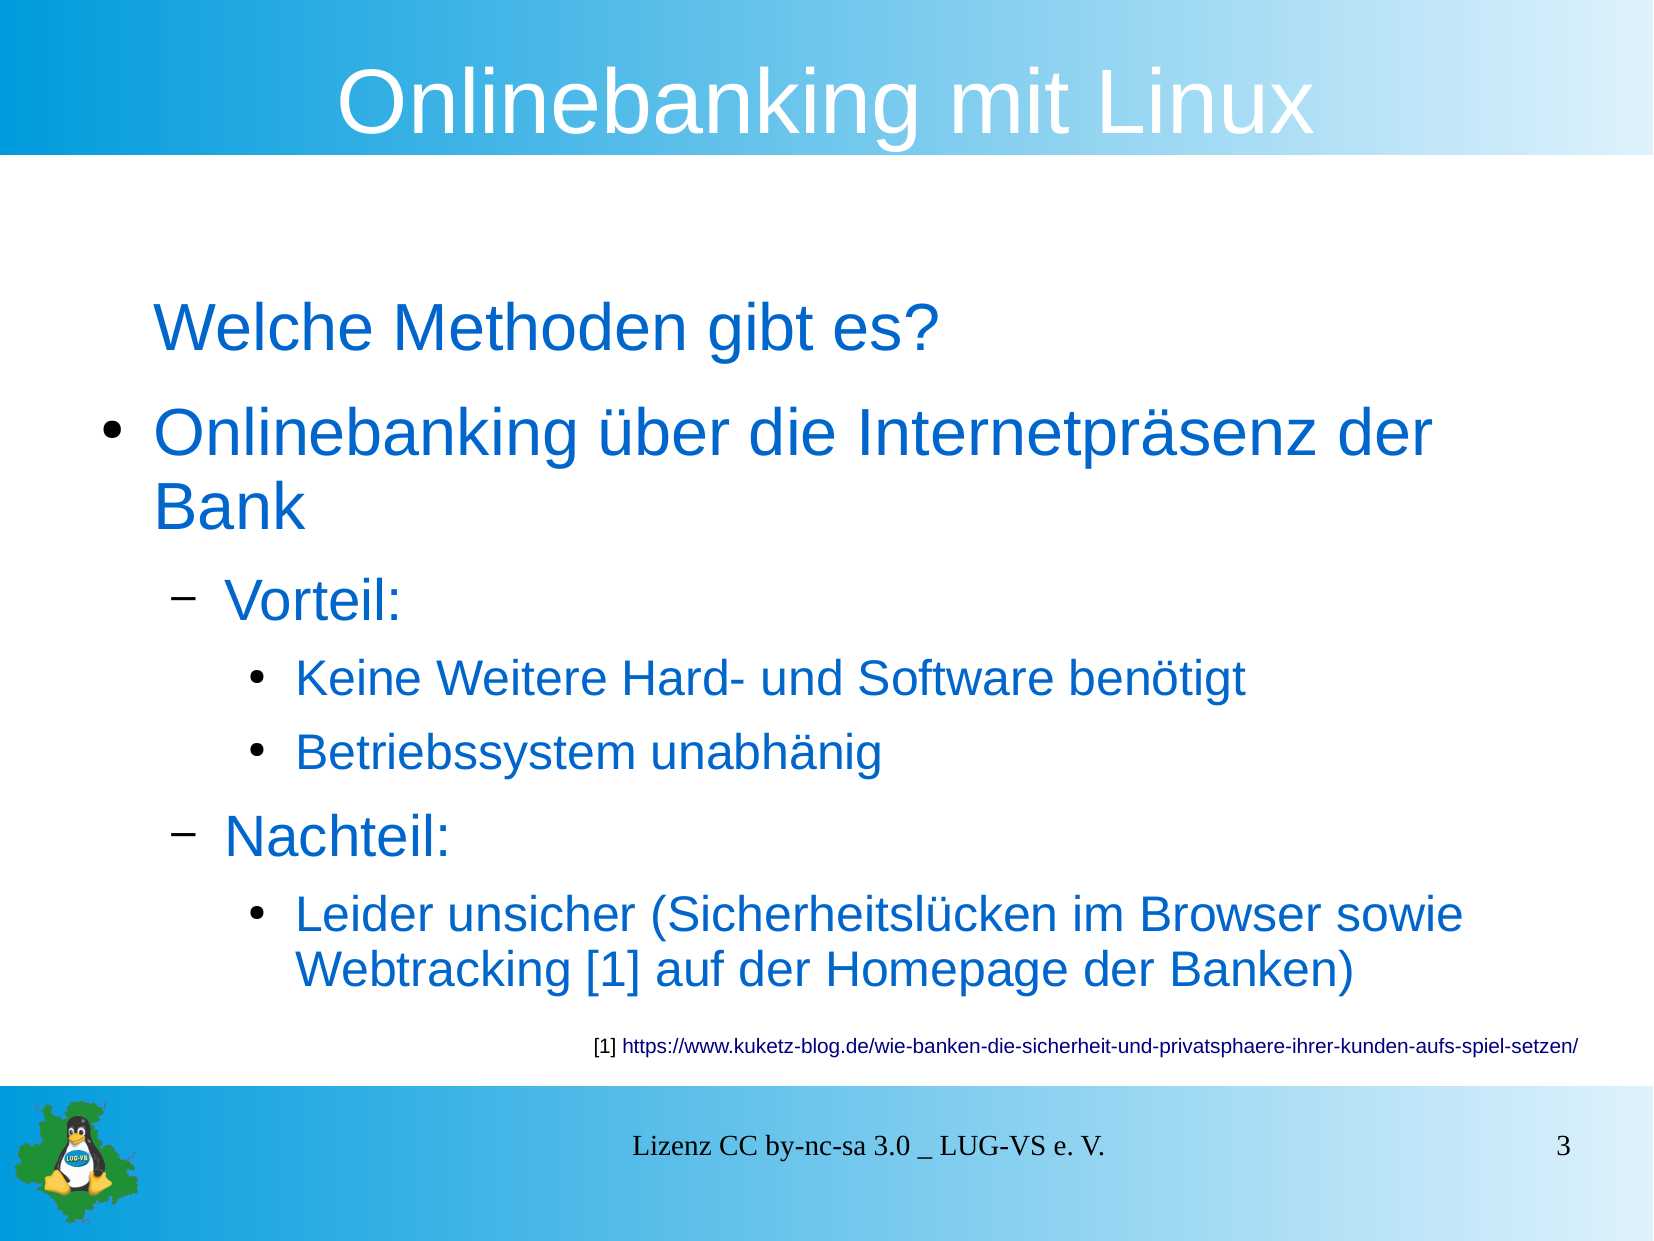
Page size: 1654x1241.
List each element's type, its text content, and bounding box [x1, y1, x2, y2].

title Onlinebanking mit Linux [82, 49, 1571, 155]
picture [16, 1086, 142, 1241]
text_box [1] https://www.kuketz-blog.de/wie-banken-die-sicherheit-und-privatsphaere-ihrer-kunden-aufs-spiel-setzen/ [578, 1027, 1595, 1068]
list Welche Methoden gibt es? Onlinebanking über die Internetpräsenz der Bank Vorteil: Keine Weitere Hard- und Software benötigt Betriebssystem unabhänig Nachteil: Leider unsicher (Sicherheitslücken im Browser sowie Webtracking [1] auf der Homepage der Banken) [82, 290, 1571, 1010]
